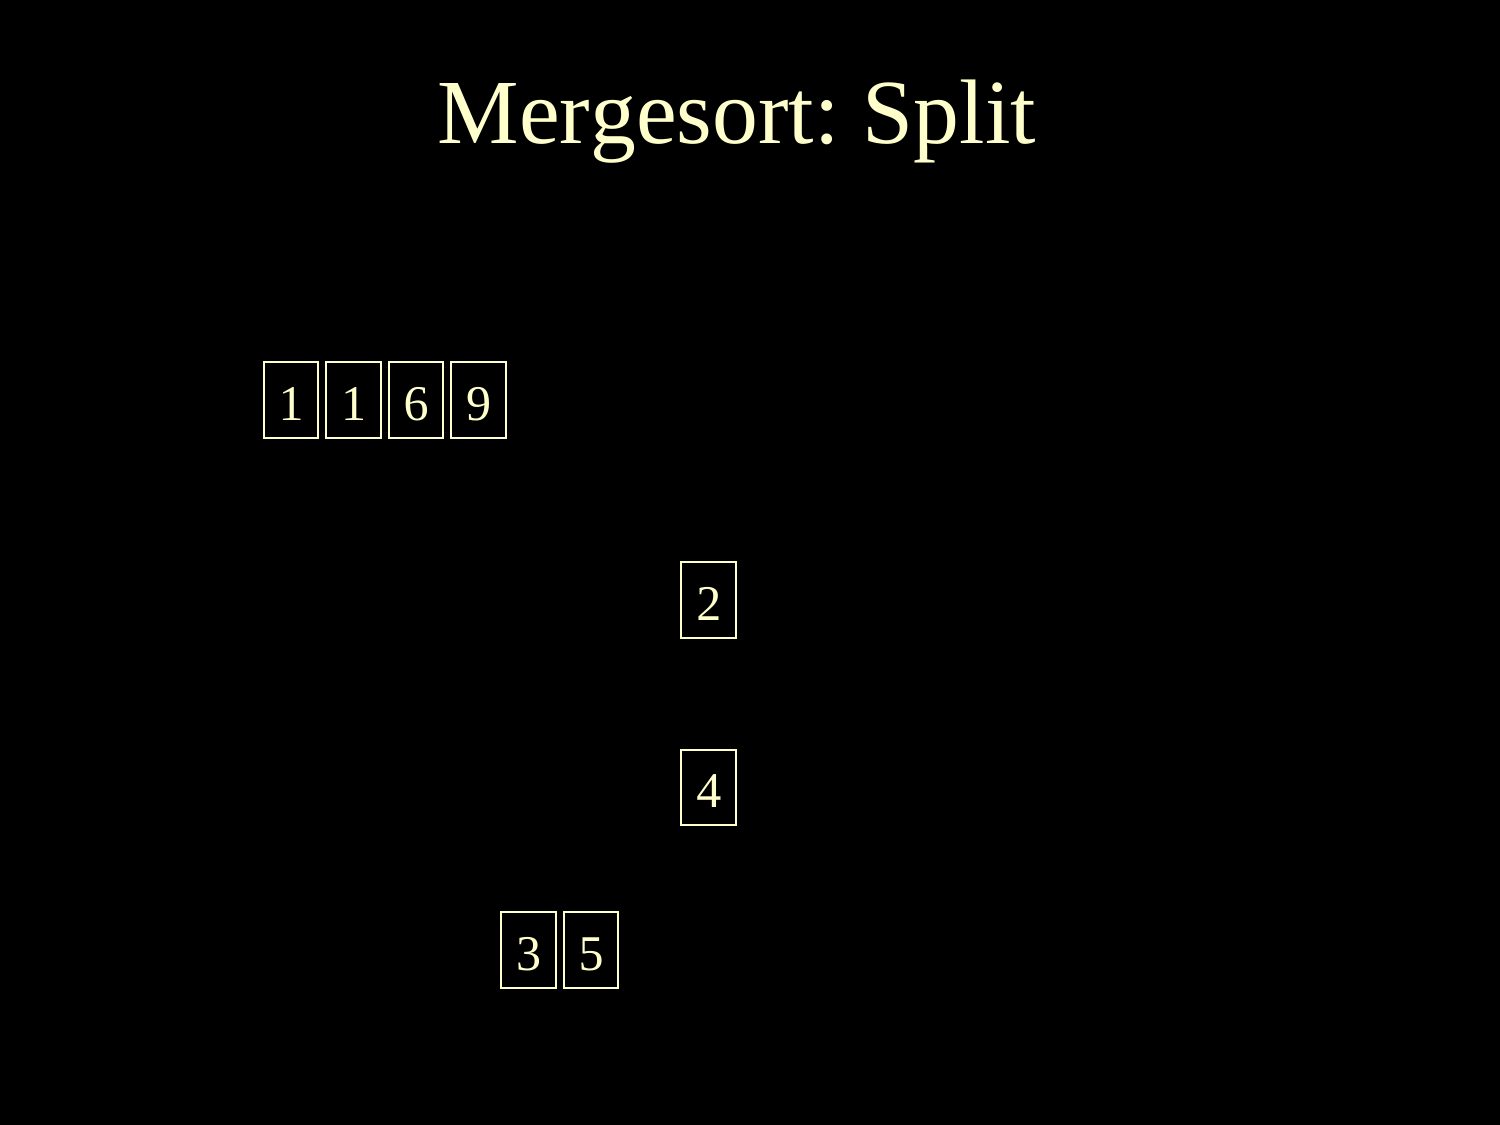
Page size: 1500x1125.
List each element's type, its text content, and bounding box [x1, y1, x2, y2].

text_box 2 [681, 562, 737, 638]
text_box 6 [388, 362, 444, 438]
text_box 1 [263, 362, 319, 438]
text_box 1 [326, 362, 381, 438]
text_box 9 [451, 362, 506, 438]
text_box 3 [501, 912, 556, 988]
text_box 5 [563, 912, 619, 988]
title Mergesort: Split [8, 50, 1467, 176]
text_box 4 [681, 749, 737, 826]
